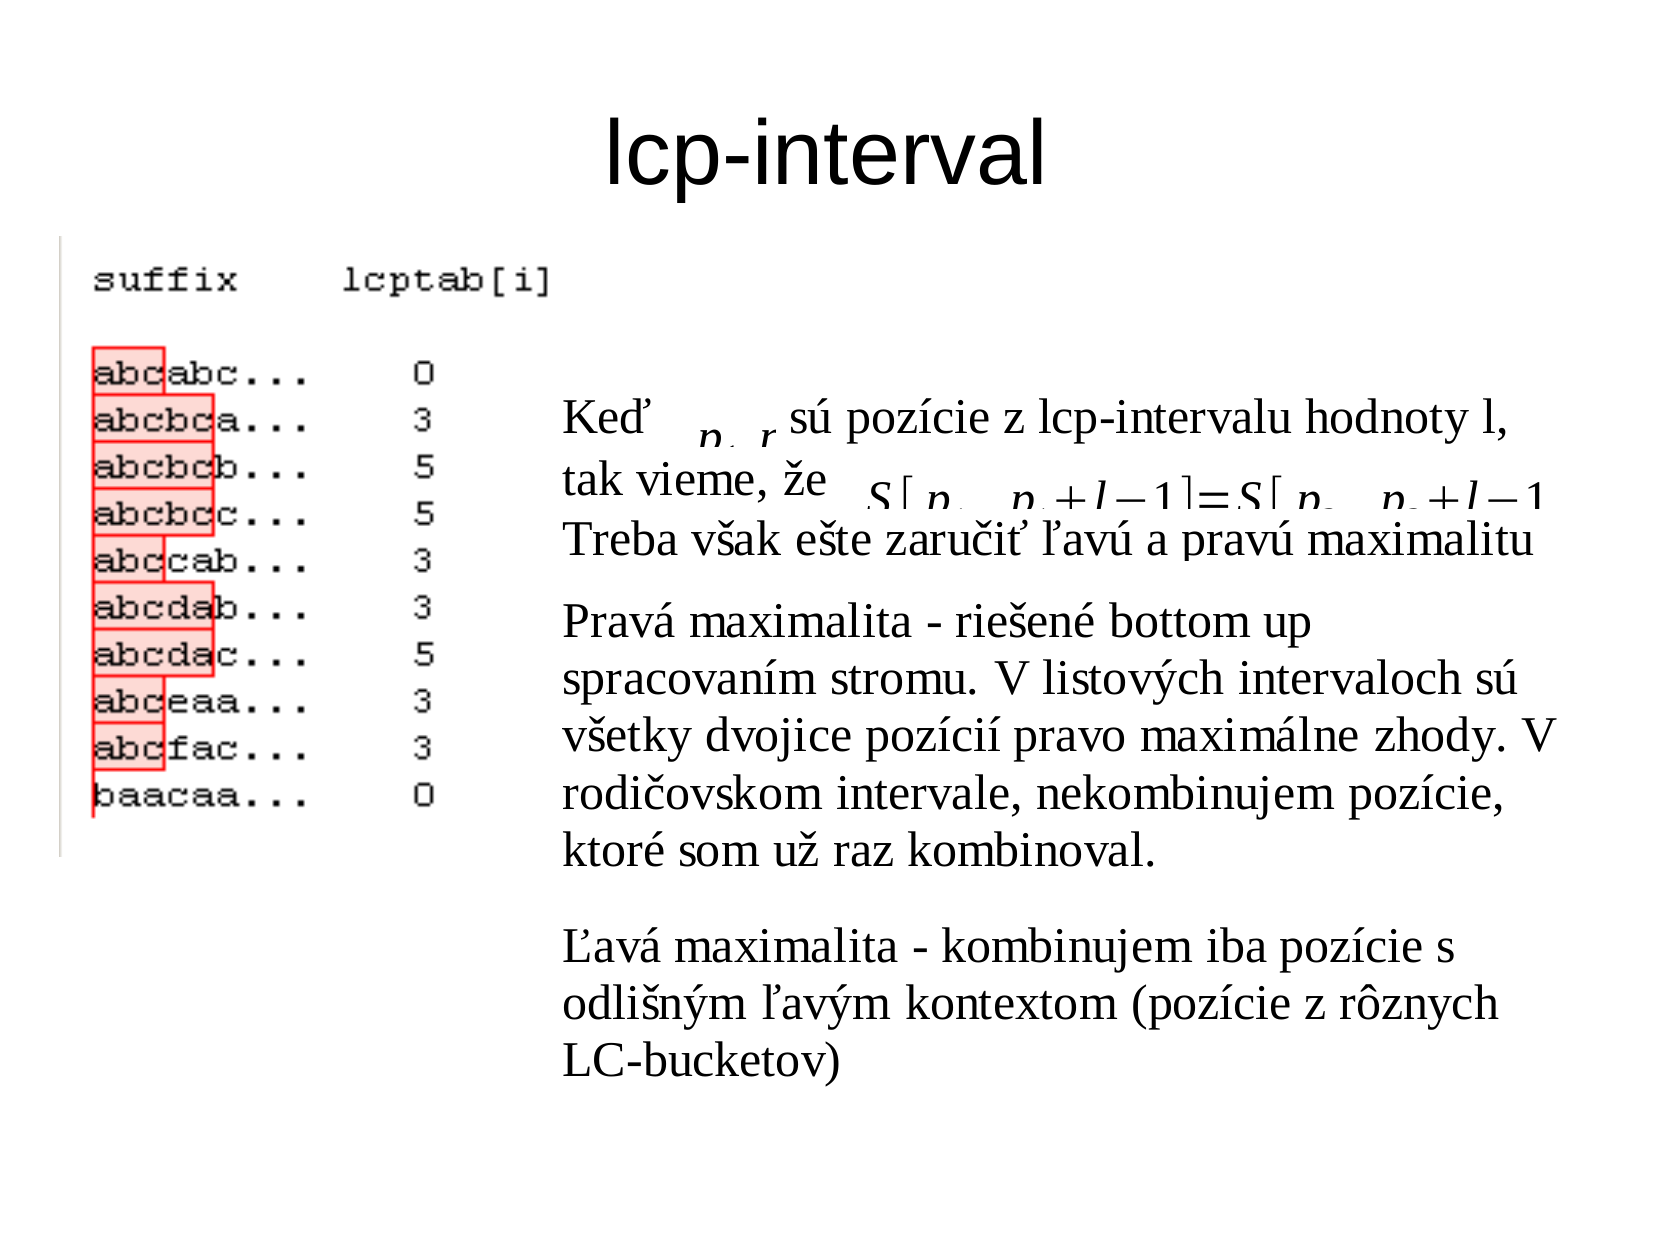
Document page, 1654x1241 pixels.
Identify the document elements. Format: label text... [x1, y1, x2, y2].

picture [59, 236, 591, 857]
chart [561, 590, 1565, 882]
chart [561, 915, 1565, 1093]
chart [561, 383, 1565, 561]
title lcp-interval [82, 49, 1571, 257]
